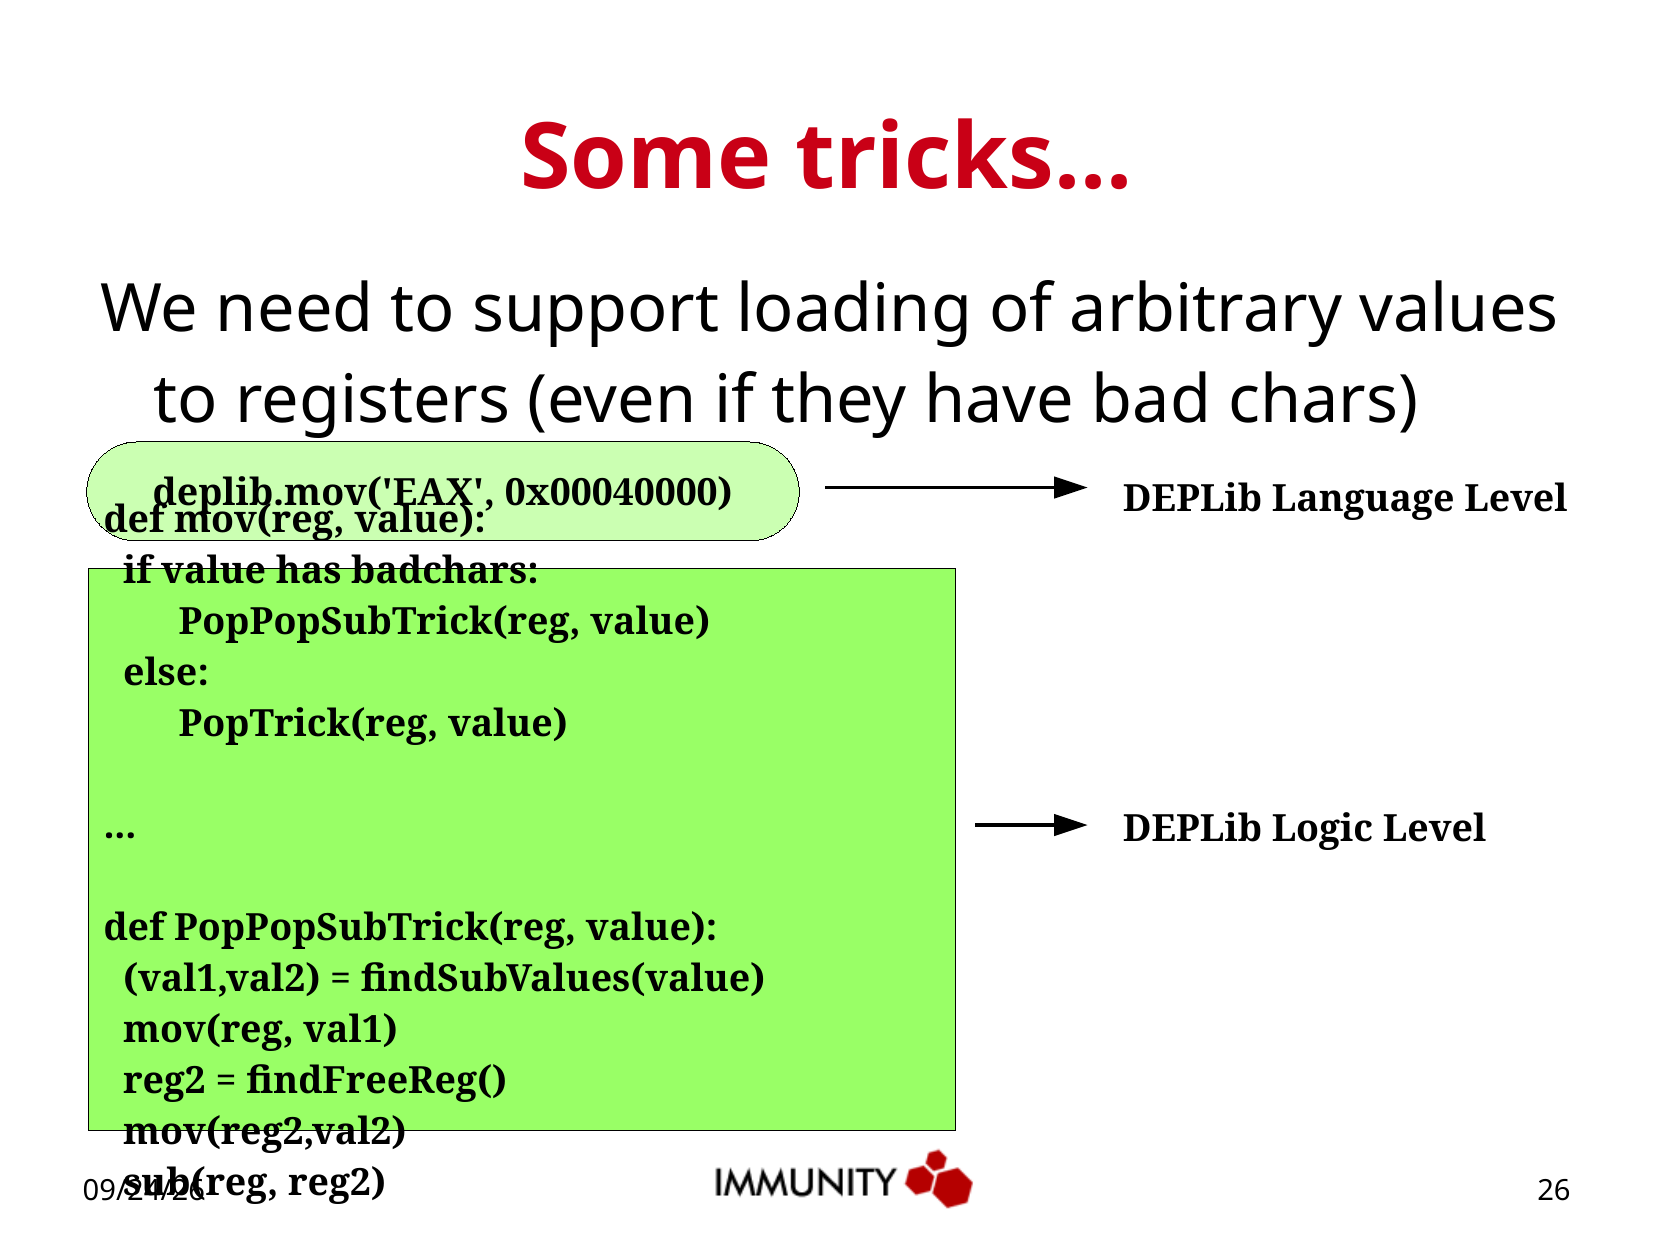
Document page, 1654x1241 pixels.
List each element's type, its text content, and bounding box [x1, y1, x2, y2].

text_box DEPLib Language Level [1108, 463, 1600, 517]
title Some tricks... [82, 56, 1571, 250]
text_box def mov(reg, value): if value has badchars: PopPopSubTrick(reg, value) else: PopTrick(reg, value) ... def PopPopSubTrick(reg, value): (val1,val2) = findSubValues(value) mov(reg, val1) reg2 = findFreeReg() mov(reg2,val2) sub(reg, reg2) [88, 568, 956, 1131]
picture [694, 1130, 984, 1235]
text_box deplib.mov('EAX', 0x00040000) [86, 441, 800, 541]
list We need to support loading of arbitrary values to registers (even if they have bad chars) [82, 260, 1571, 422]
text_box DEPLib Logic Level [1108, 794, 1534, 847]
